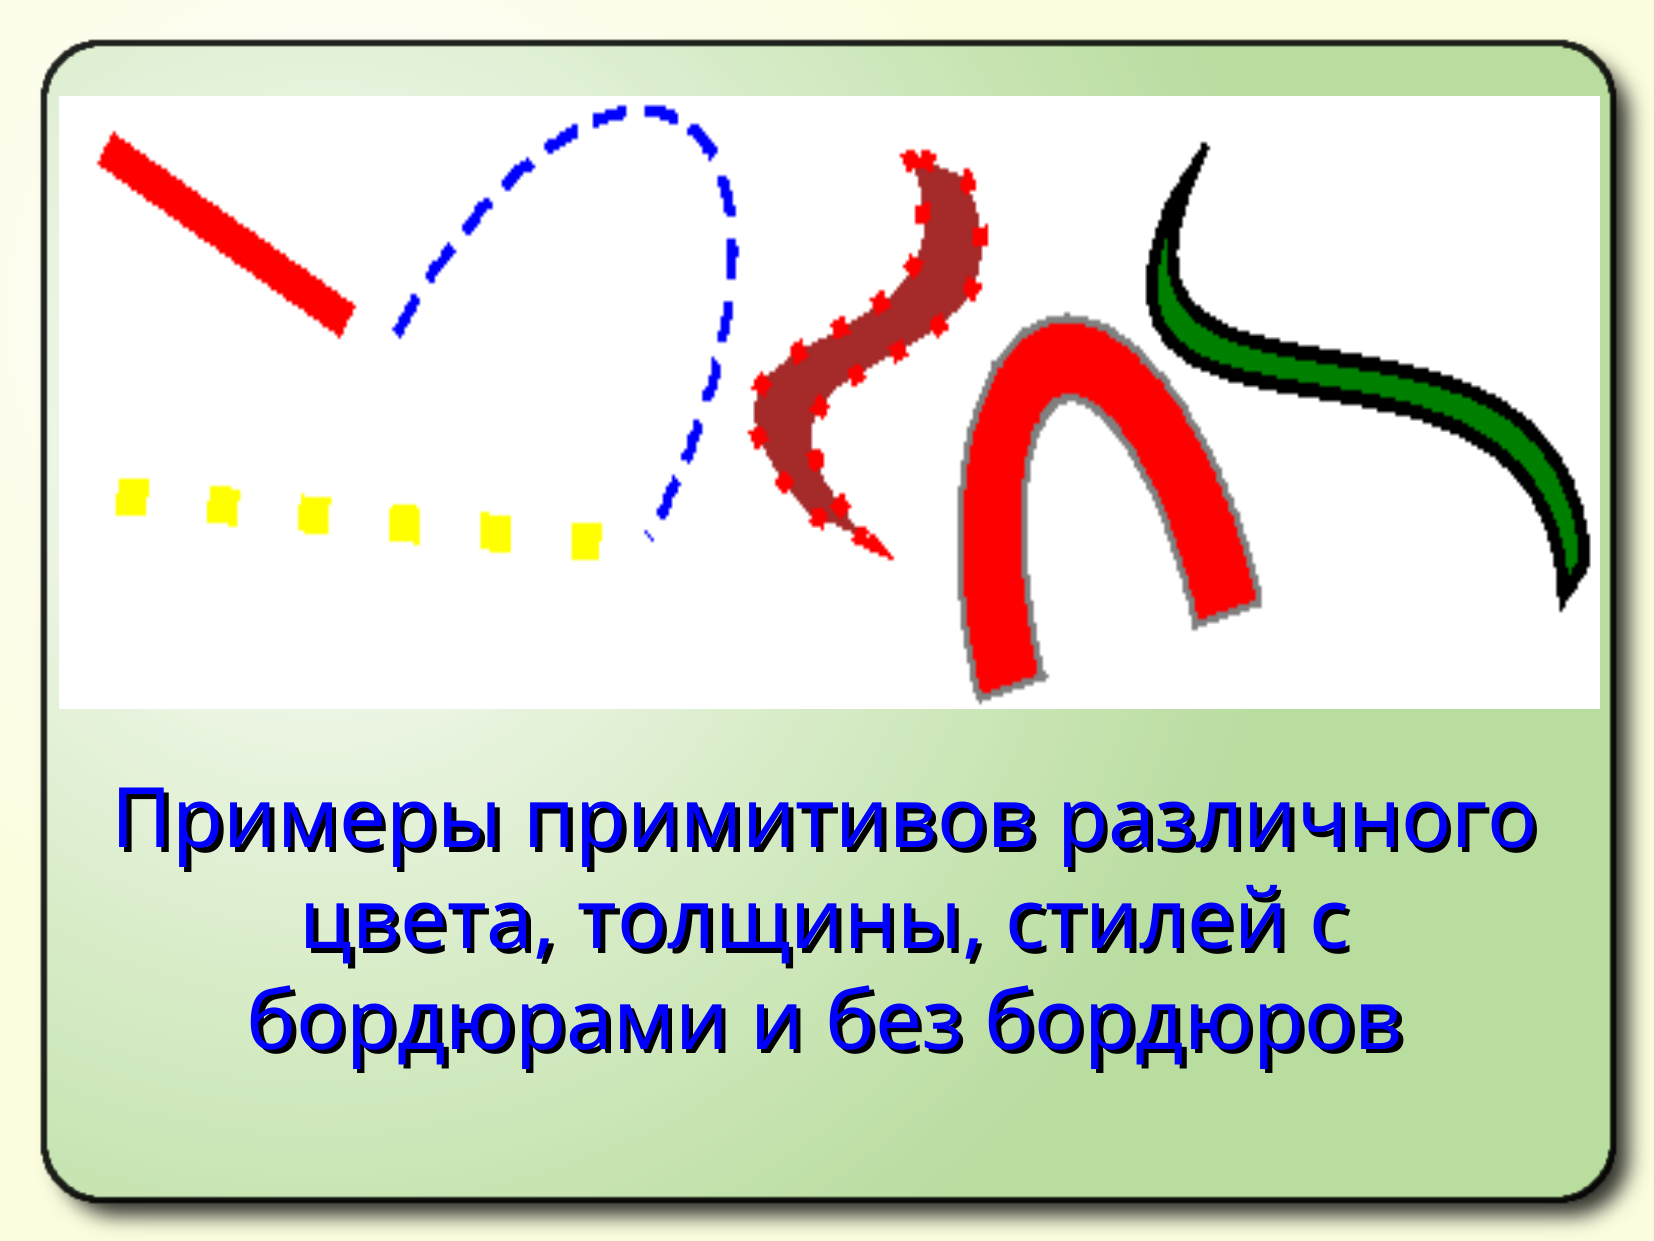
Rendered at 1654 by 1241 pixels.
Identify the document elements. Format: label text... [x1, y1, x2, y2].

text_box Примеры примитивов различного цвета, толщины, стилей с бордюрами и без бордюров [59, 733, 1591, 1097]
picture [0, 0, 1654, 1241]
